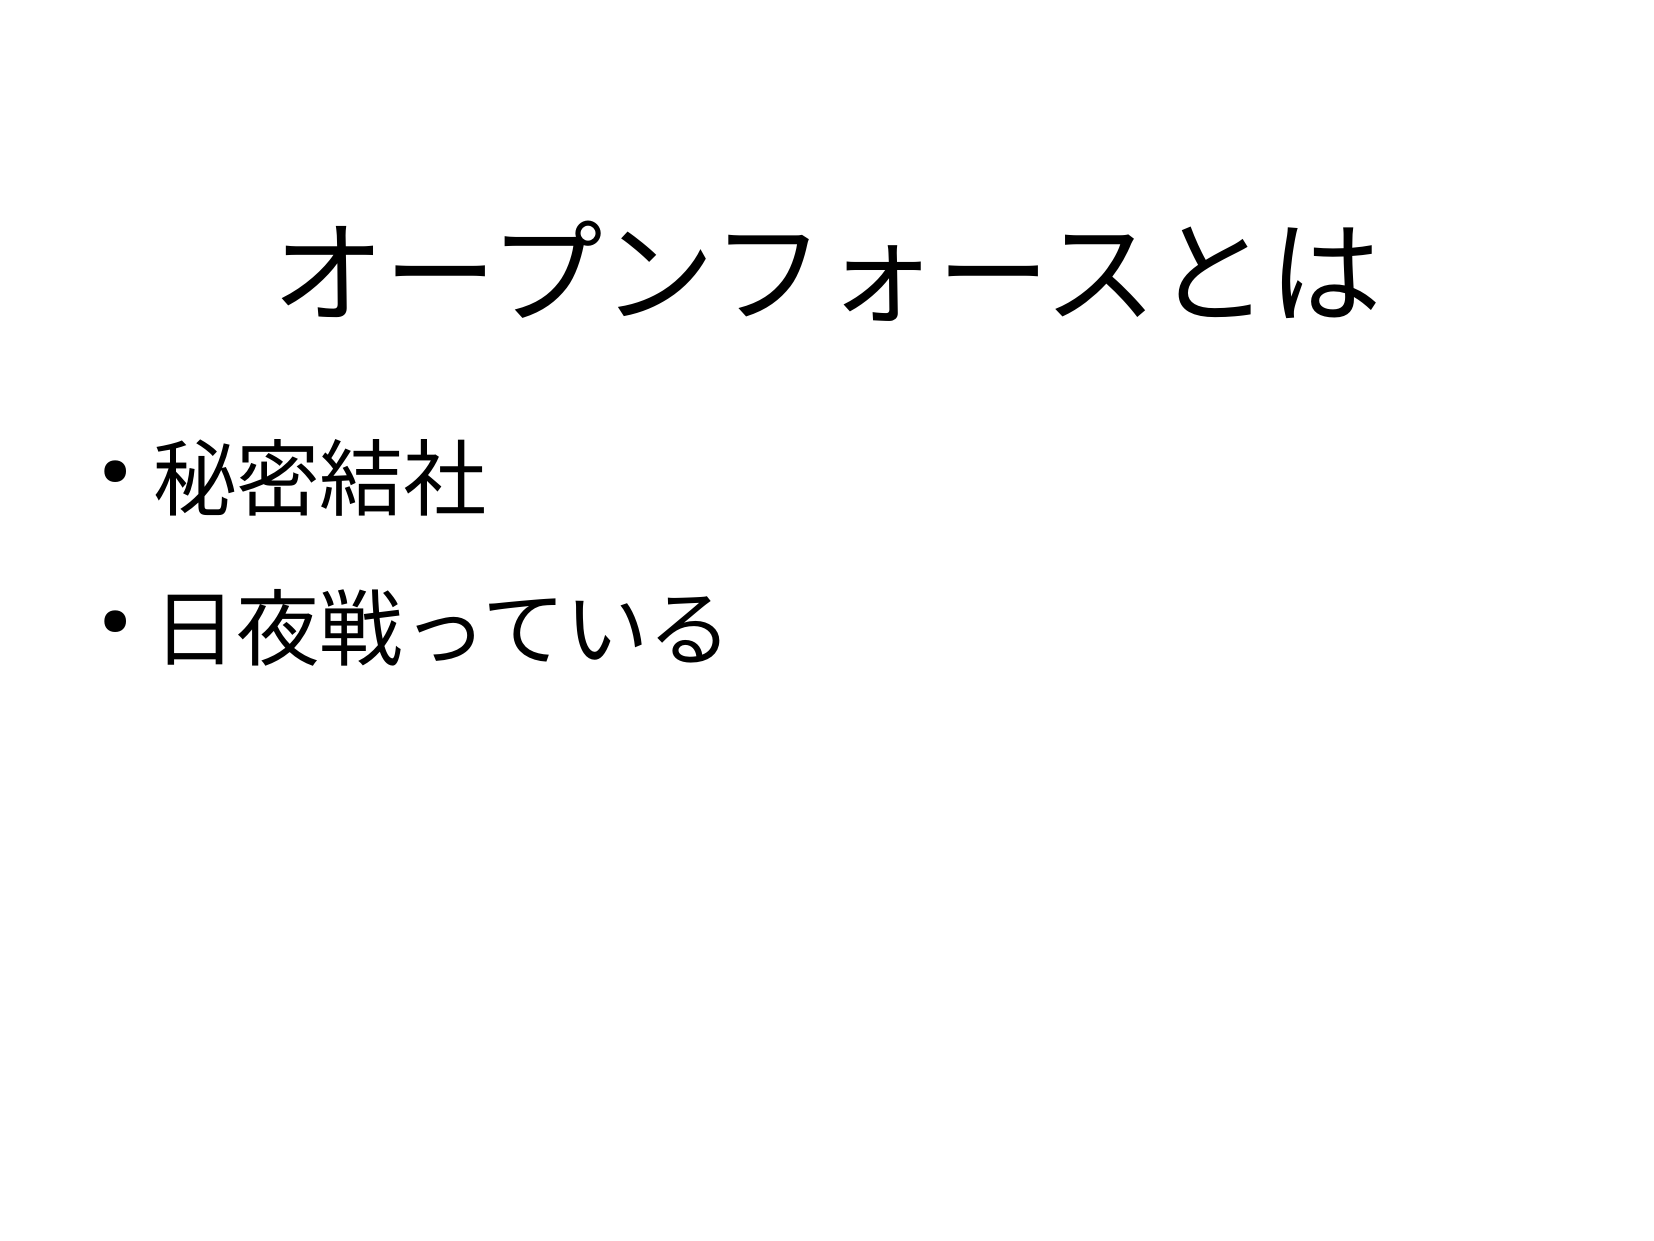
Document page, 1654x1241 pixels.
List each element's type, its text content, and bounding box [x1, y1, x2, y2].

title オープンフォースとは [82, 161, 1571, 369]
list 秘密結社 日夜戦っている [82, 413, 1571, 1109]
